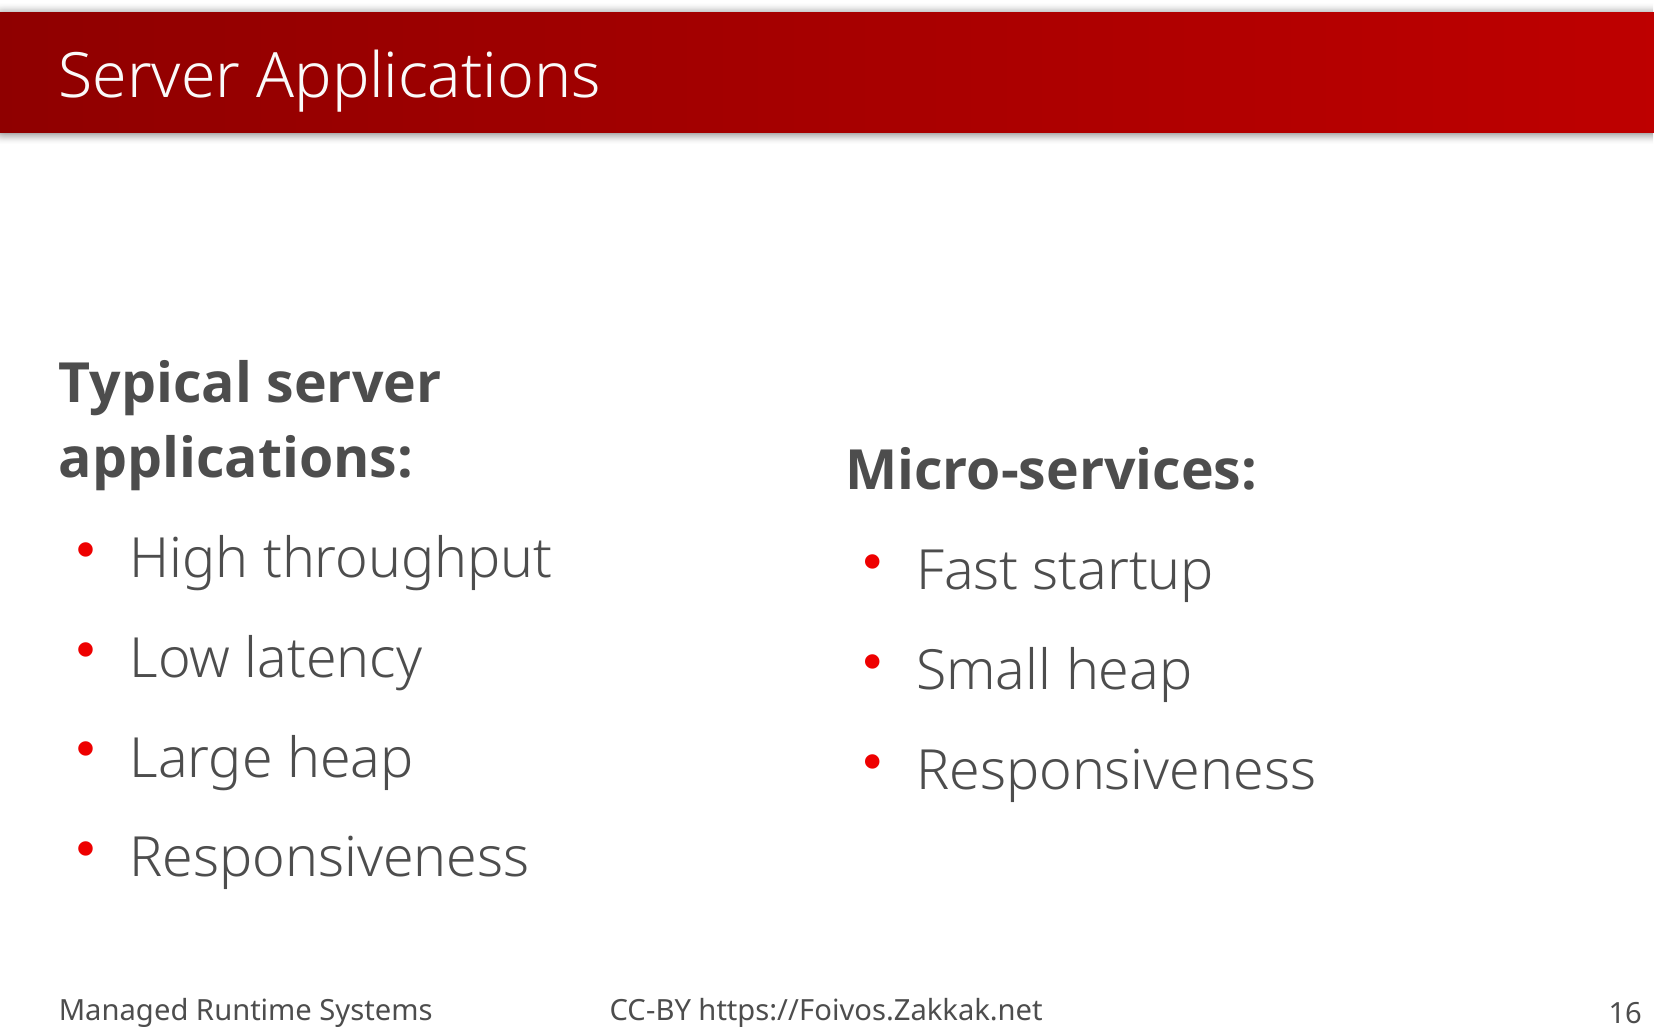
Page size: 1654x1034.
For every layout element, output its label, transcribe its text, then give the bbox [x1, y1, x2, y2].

list Micro-services: Fast startup Small heap Responsiveness [845, 177, 1595, 960]
title Server Applications [58, 7, 1329, 139]
list Typical server applications: High throughput Low latency Large heap Responsiveness [58, 177, 808, 960]
